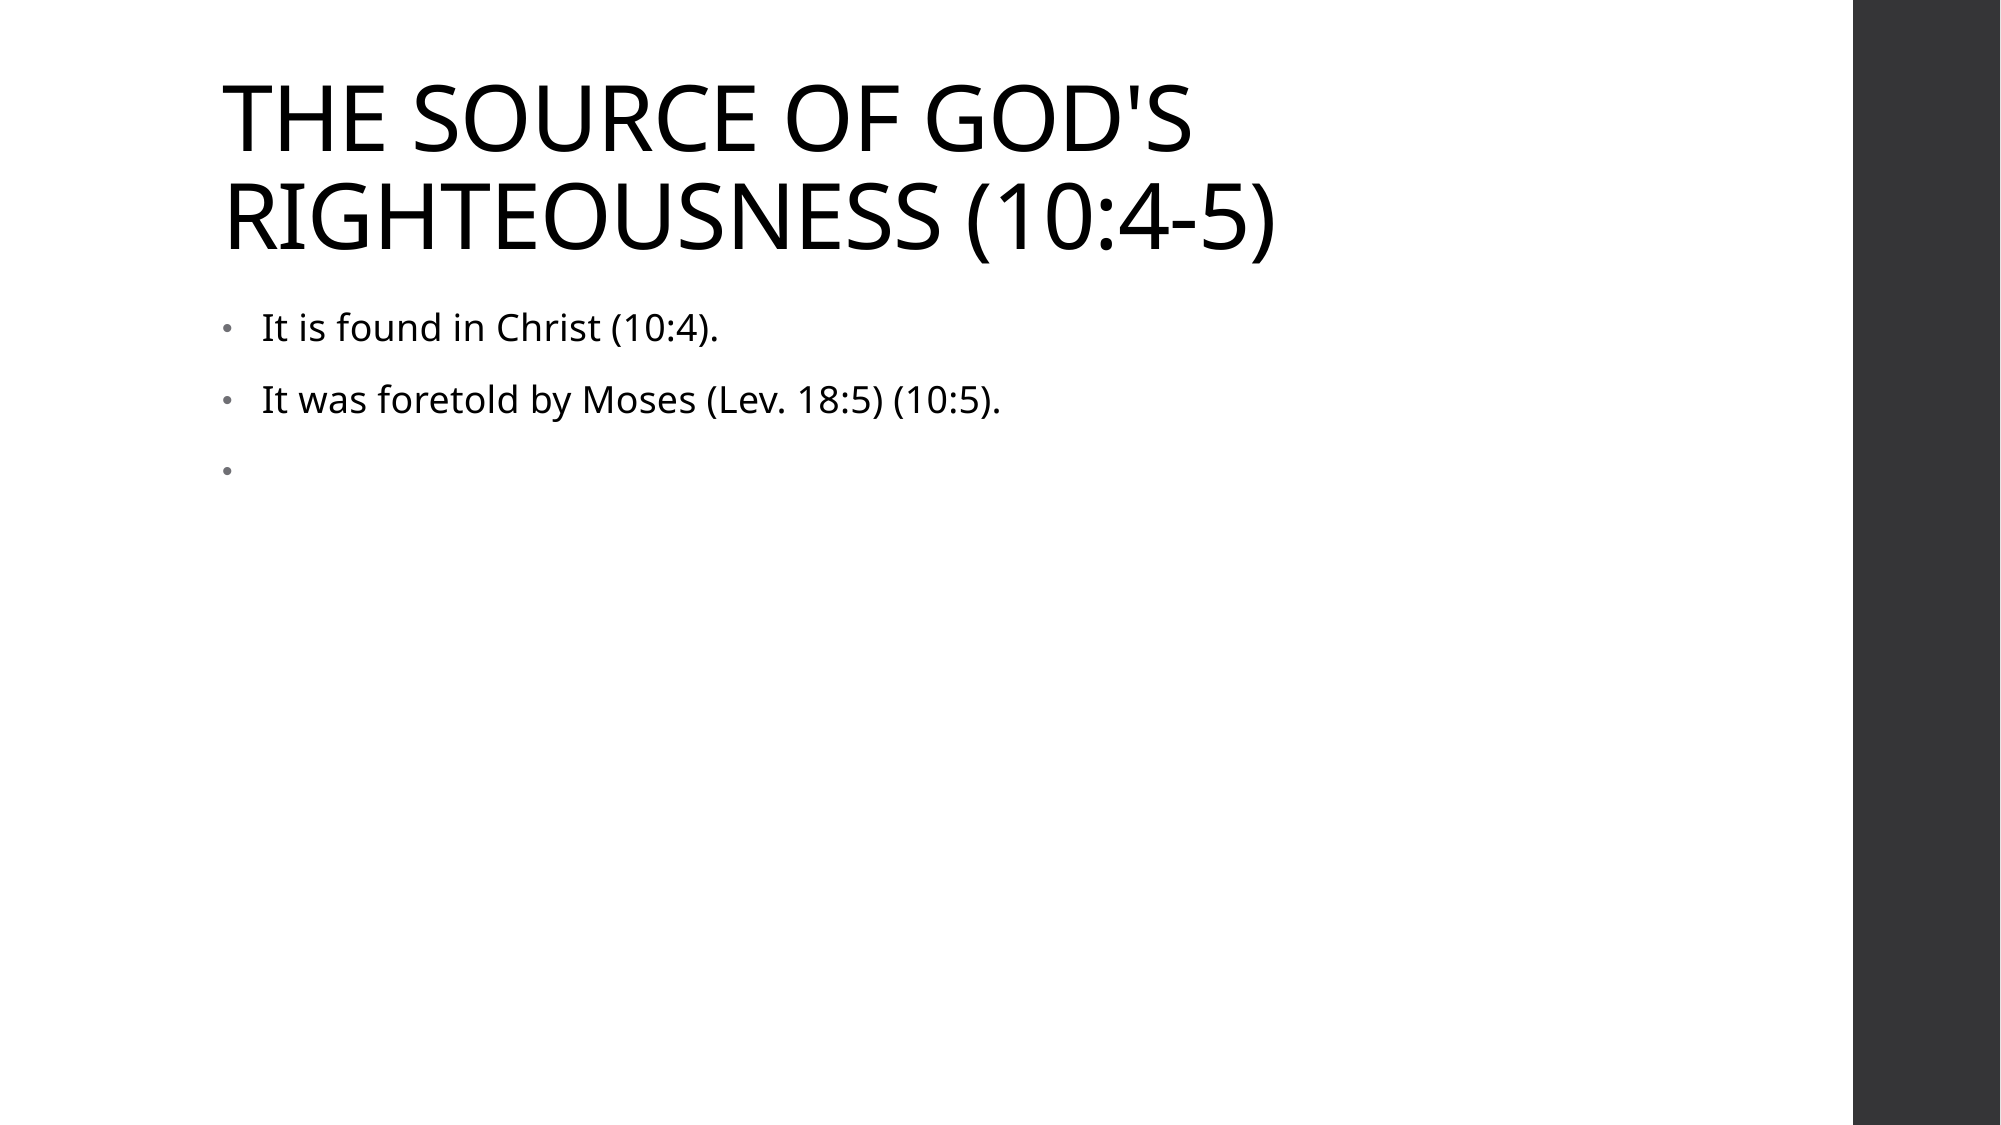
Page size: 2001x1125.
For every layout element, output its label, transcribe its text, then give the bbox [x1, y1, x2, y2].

title THE SOURCE OF GOD'S RIGHTEOUSNESS (10:4-5) [206, 60, 1797, 278]
list It is found in Christ (10:4). It was foretold by Moses (Lev. 18:5) (10:5). [206, 299, 1617, 1014]
